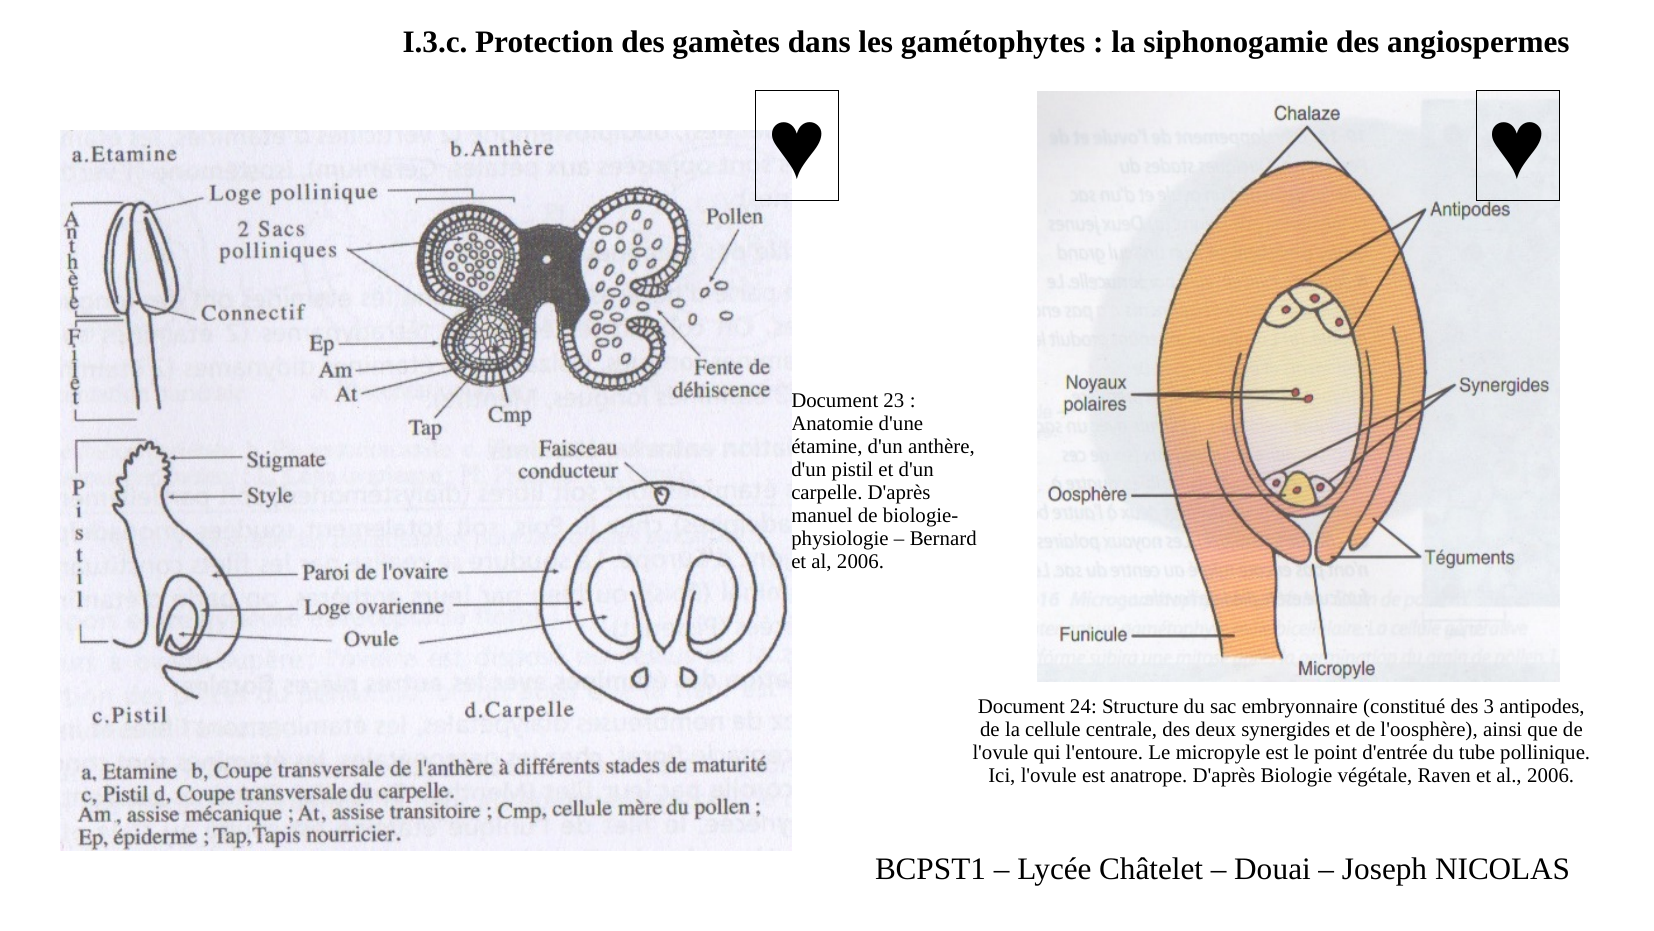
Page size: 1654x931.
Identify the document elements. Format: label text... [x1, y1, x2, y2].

text_box BCPST1 – Lycée Châtelet – Douai – Joseph NICOLAS [637, 832, 1571, 905]
text_box I.3.c. Protection des gamètes dans les gamétophytes : la siphonogamie des angiospermes [165, 5, 1572, 78]
text_box Document 24: Structure du sac embryonnaire (constitué des 3 antipodes, de la cellule centrale, des deux synergides et de l'oosphère), ainsi que de l'ovule qui l'entoure. Le micropyle est le point d'entrée du tube pollinique. Ici, l'ovule est anatrope. D'après Biologie végétale, Raven et al., 2006. [968, 683, 1595, 799]
text_box ♥ [1476, 90, 1560, 201]
picture [1037, 91, 1560, 683]
text_box ♥ [755, 90, 839, 201]
picture [60, 130, 792, 851]
text_box Document 23 : Anatomie d'une étamine, d'un anthère, d'un pistil et d'un carpelle. D'après manuel de biologie-physiologie – Bernard et al, 2006. [792, 307, 981, 656]
